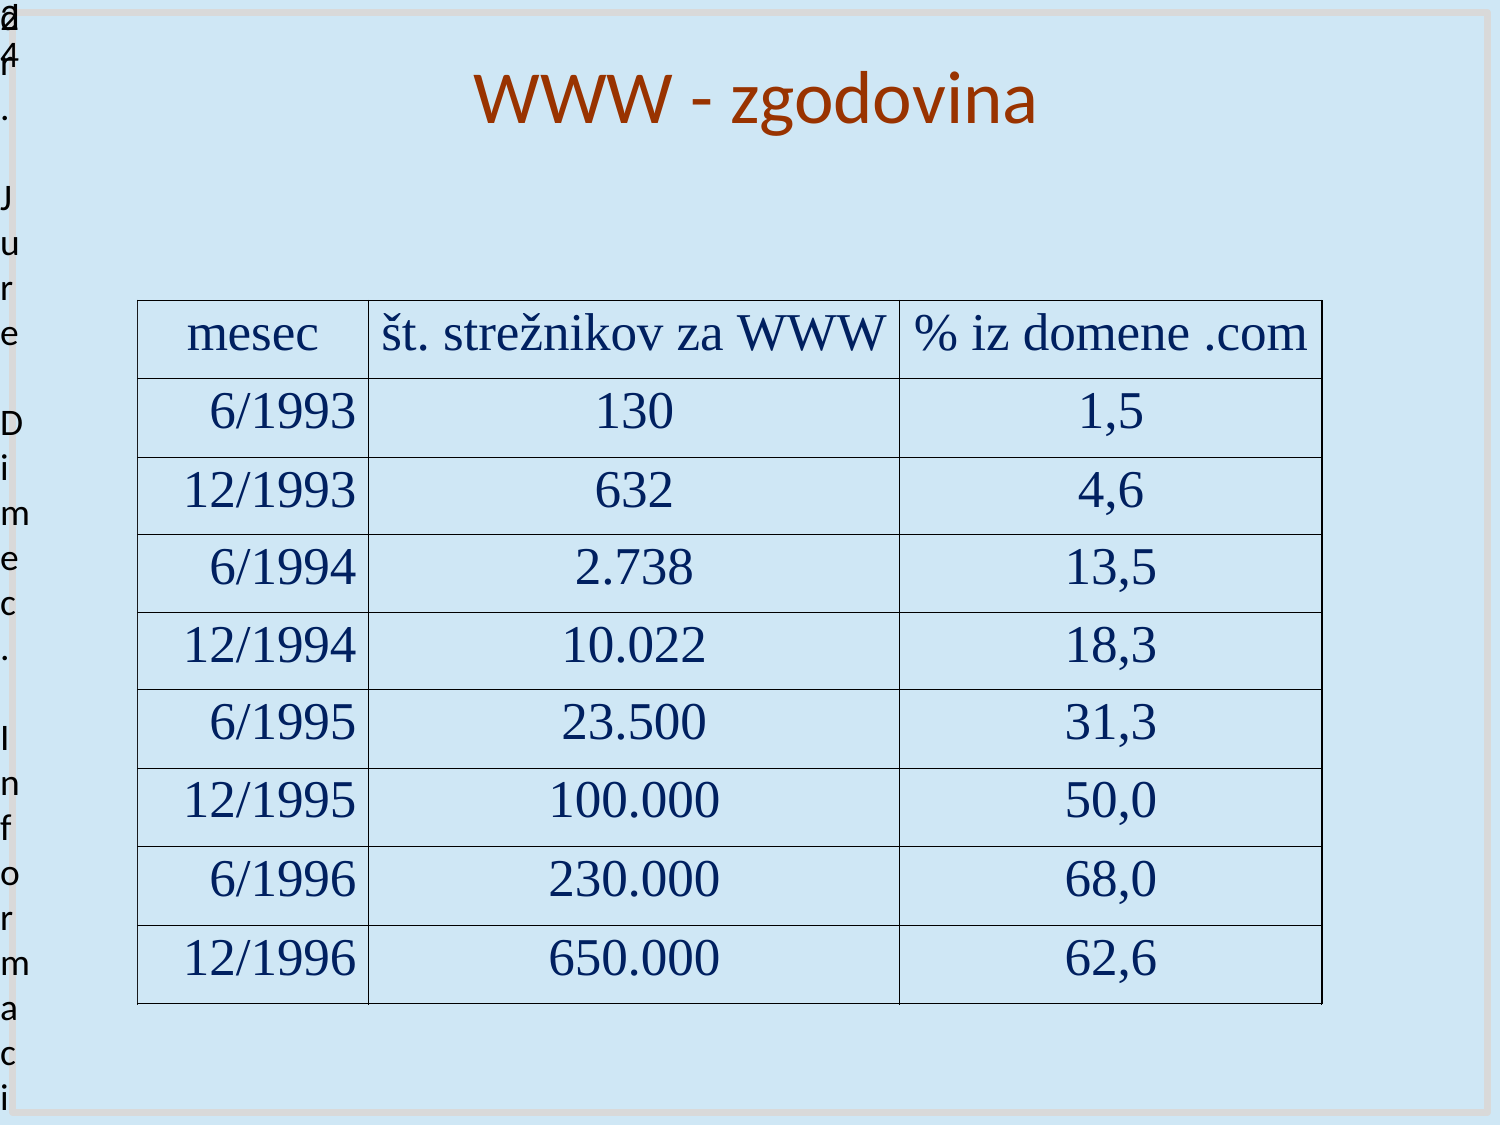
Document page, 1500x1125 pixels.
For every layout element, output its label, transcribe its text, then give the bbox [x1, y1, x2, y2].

title WWW - zgodovina [37, 37, 1475, 150]
picture [137, 299, 1500, 1125]
